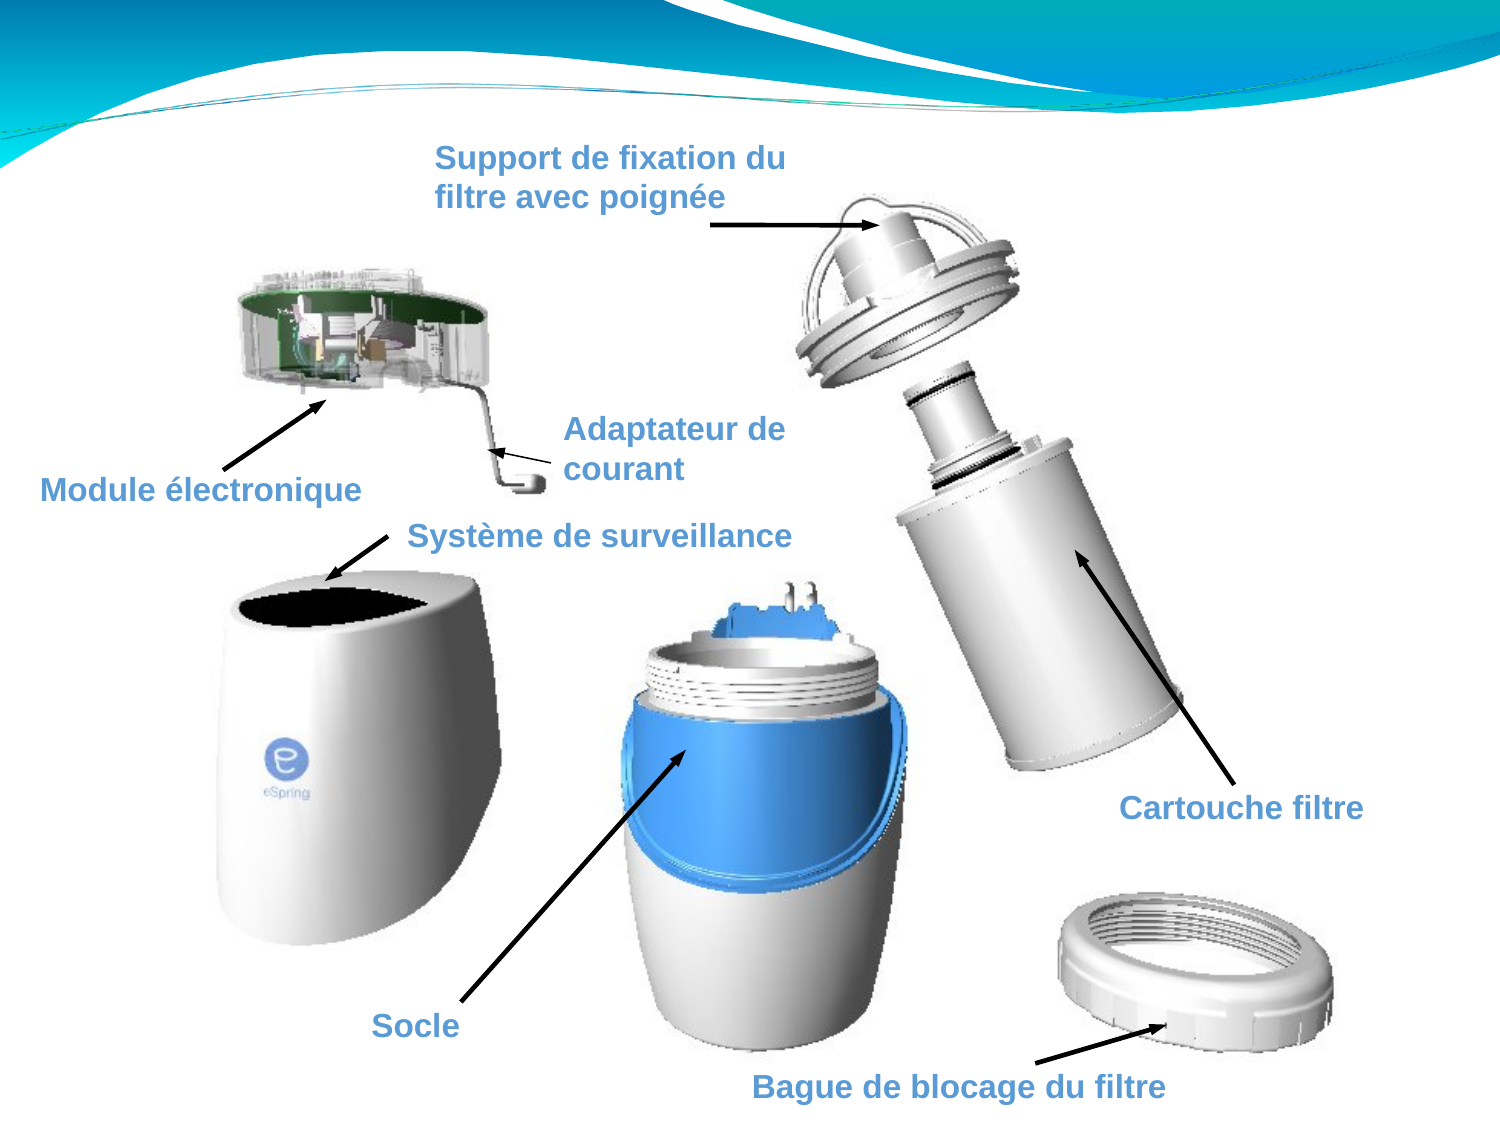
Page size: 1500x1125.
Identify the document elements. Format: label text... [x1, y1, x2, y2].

text_box Adaptateur de courant [548, 399, 876, 496]
text_box Cartouche filtre [1104, 778, 1476, 835]
text_box Support de fixation du filtre avec poignée [419, 128, 810, 224]
text_box Bague de blocage du filtre [736, 1057, 1213, 1114]
picture [137, 168, 1363, 1087]
text_box Module électronique [24, 460, 388, 516]
text_box Socle [356, 996, 606, 1053]
text_box Système de surveillance [392, 506, 815, 563]
